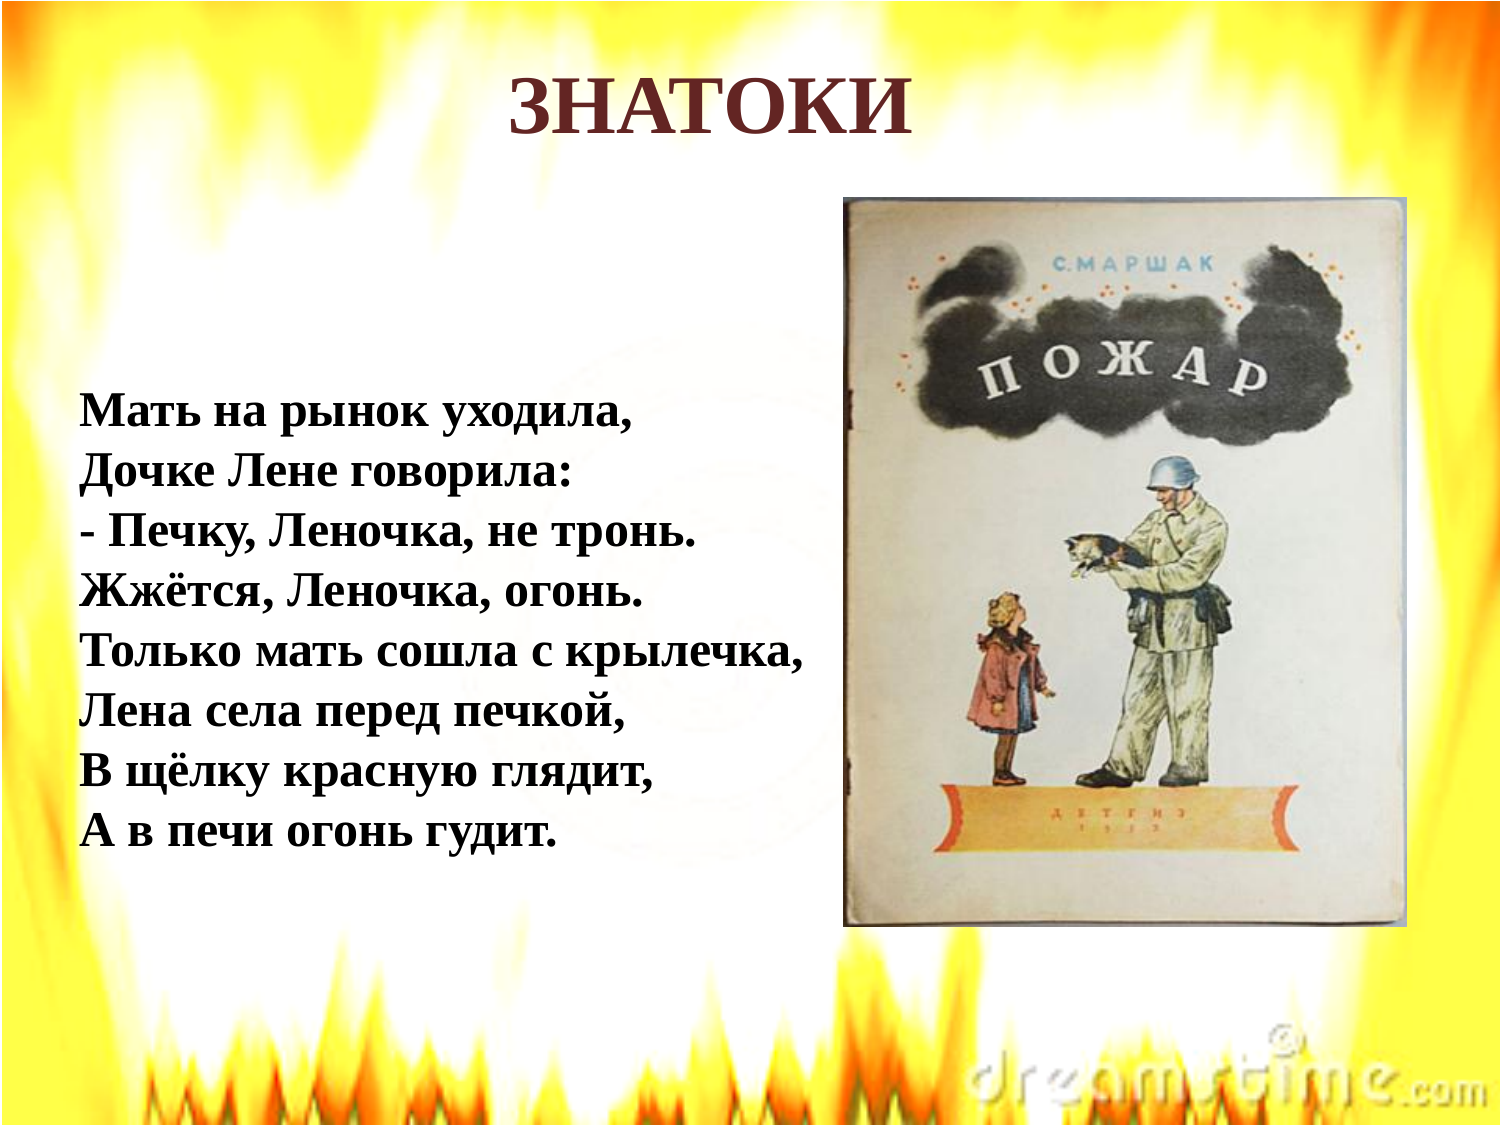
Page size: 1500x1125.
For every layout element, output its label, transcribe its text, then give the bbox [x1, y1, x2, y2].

text_box Мать на рынок уходила, Дочке Лене говорила: - Печку, Леночка, не тронь. Жжётся, Леночка, огонь. Только мать сошла с крылечка, Лена села перед печкой, В щёлку красную глядит, А в печи огонь гудит. [64, 369, 821, 865]
text_box ЗНАТОКИ [492, 42, 937, 158]
picture [2, 1, 1500, 1125]
